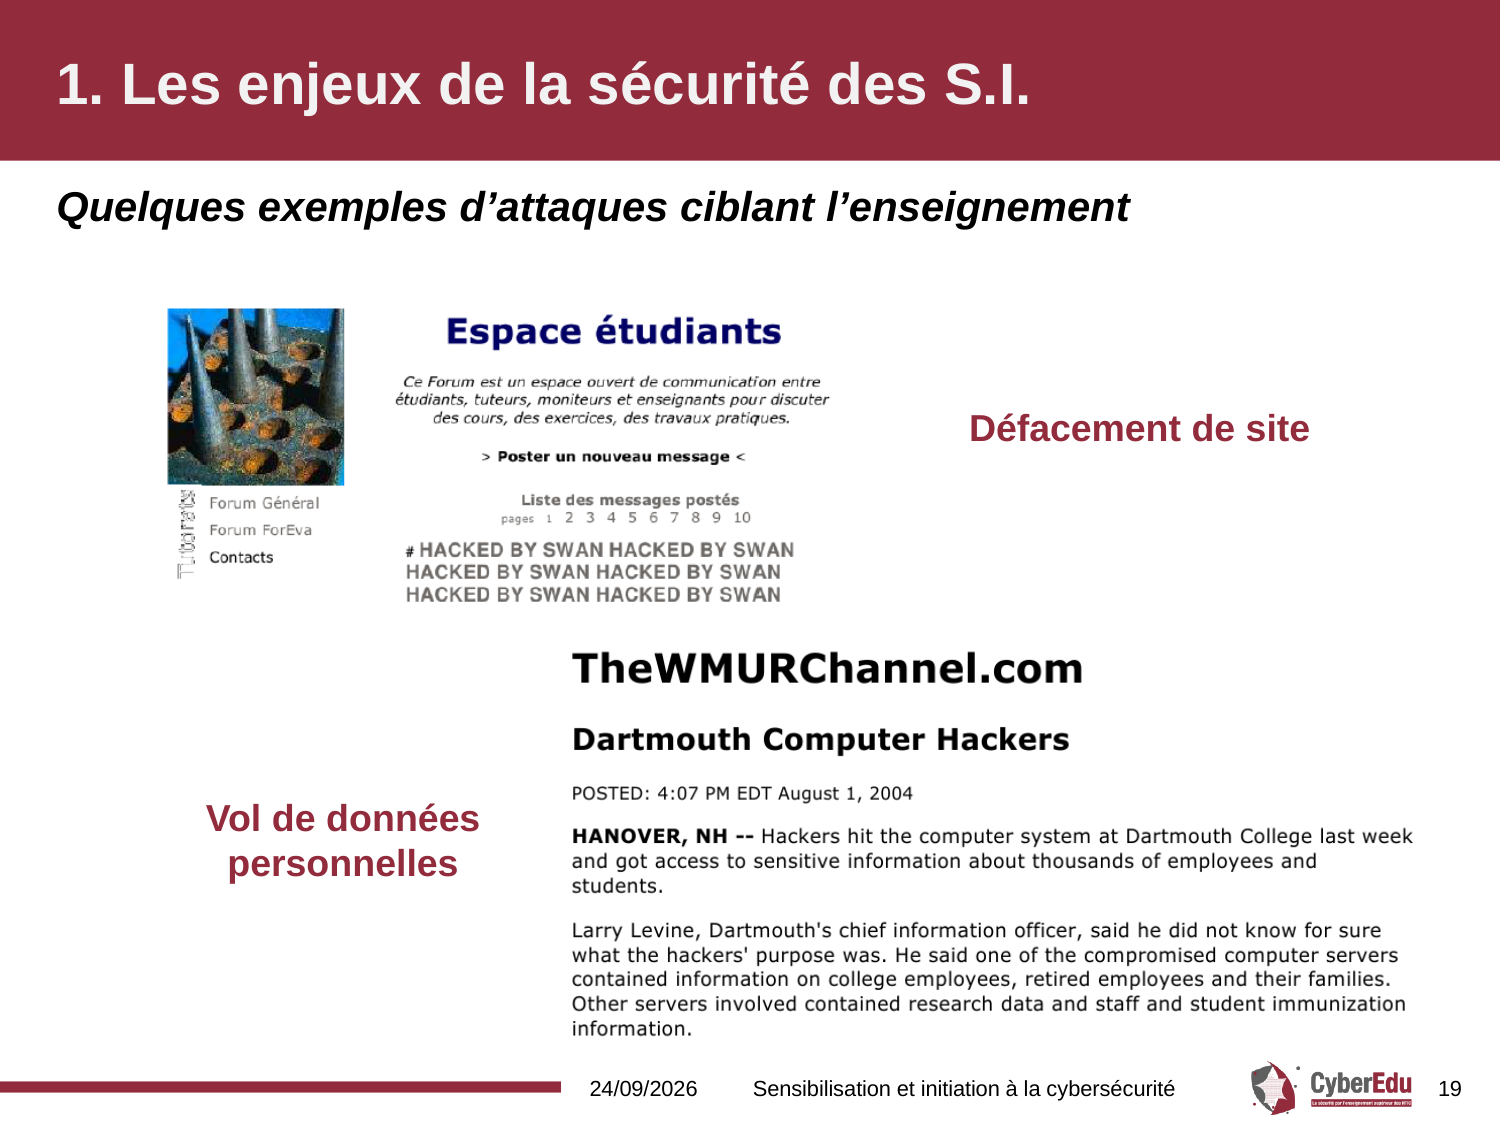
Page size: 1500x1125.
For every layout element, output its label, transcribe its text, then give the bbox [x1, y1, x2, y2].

text_box Vol de données personnelles [183, 786, 503, 892]
title 1. Les enjeux de la sécurité des S.I. [41, 1, 1471, 161]
slide_number 15/11/2020 [561, 1057, 727, 1118]
slide_number <numéro> [1423, 1057, 1495, 1118]
footer Sensibilisation et initiation à la cybersécurité [738, 1057, 1236, 1118]
picture [1246, 1060, 1412, 1115]
list Quelques exemples d’attaques ciblant l’enseignement [41, 172, 1471, 268]
text_box Défacement de site [927, 397, 1353, 457]
picture [88, 243, 1434, 1049]
